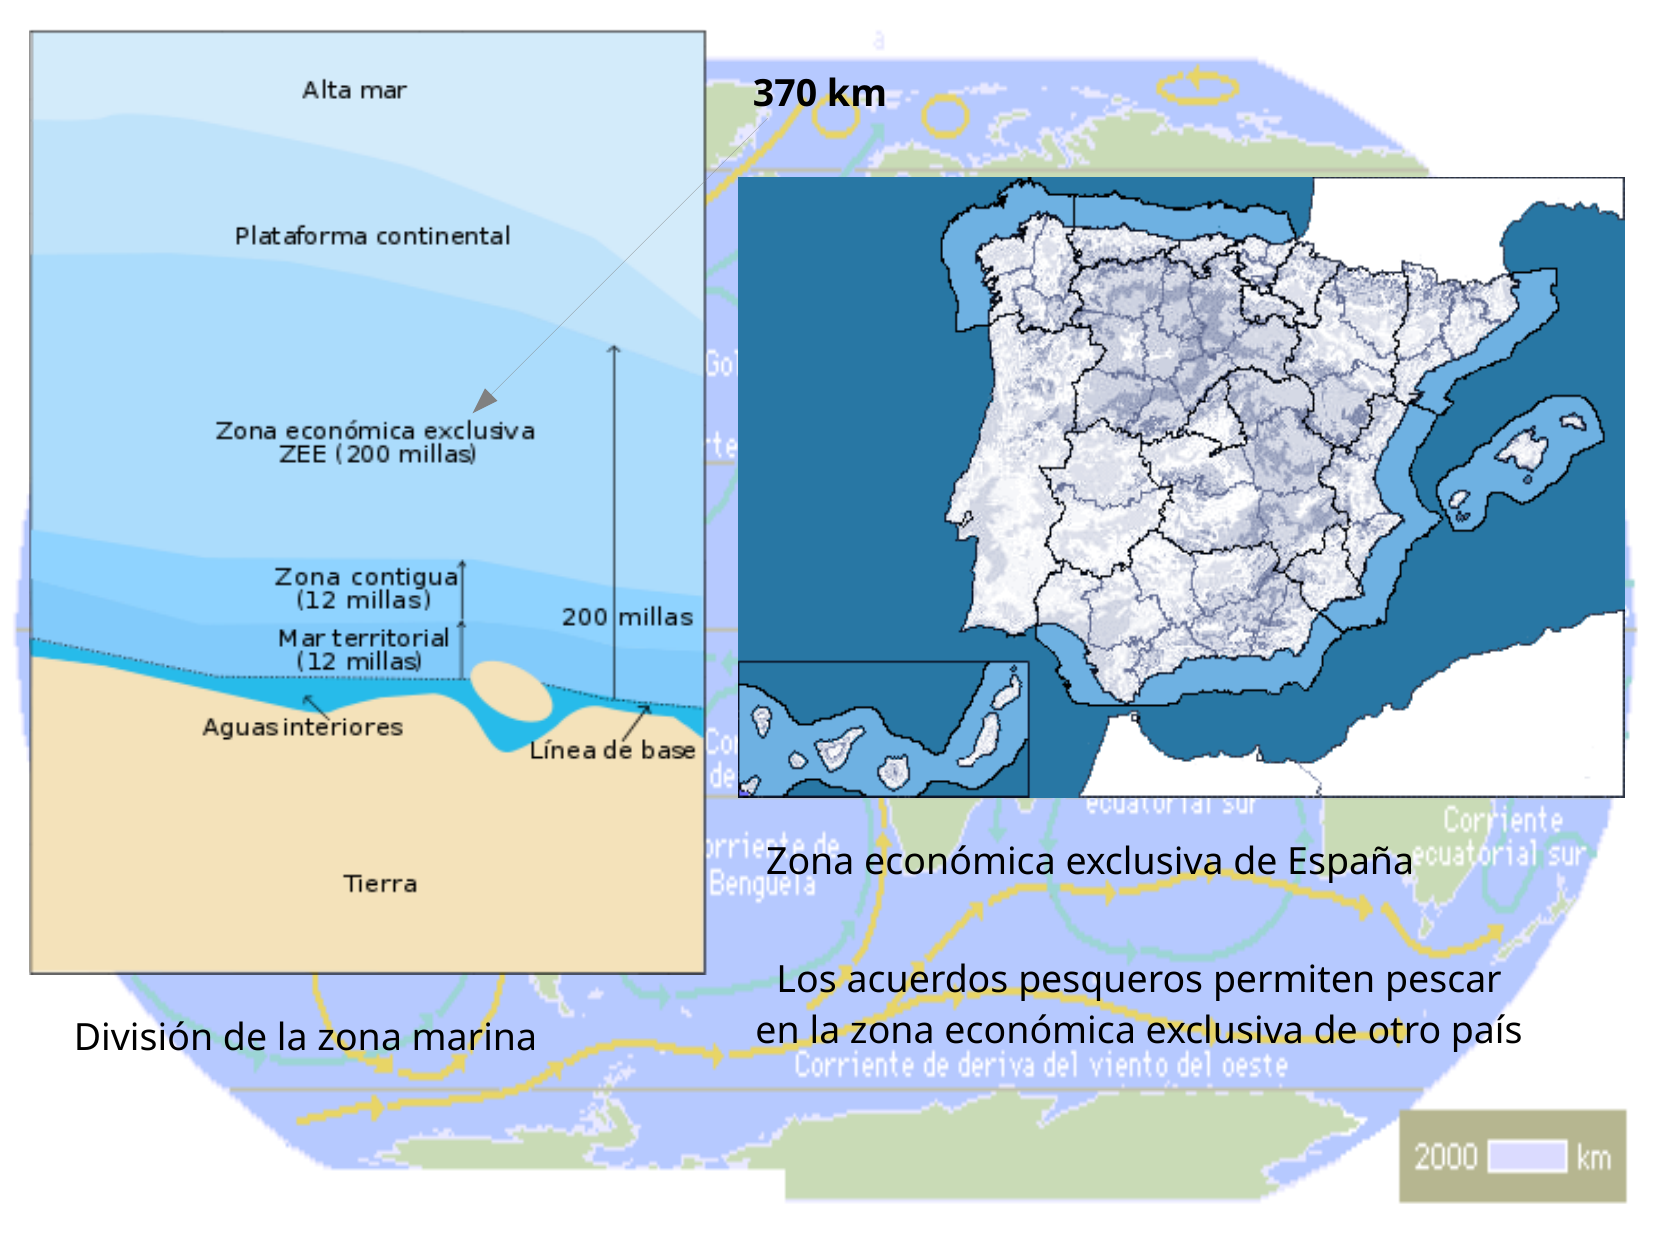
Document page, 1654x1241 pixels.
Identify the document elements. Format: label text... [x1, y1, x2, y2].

text_box División de la zona marina [59, 1003, 588, 1062]
picture [1, 0, 1654, 1241]
text_box 370 km [738, 59, 923, 119]
text_box Los acuerdos pesqueros permiten pescar en la zona económica exclusiva de otro país [740, 944, 1601, 1047]
text_box Zona económica exclusiva de España [751, 826, 1486, 886]
